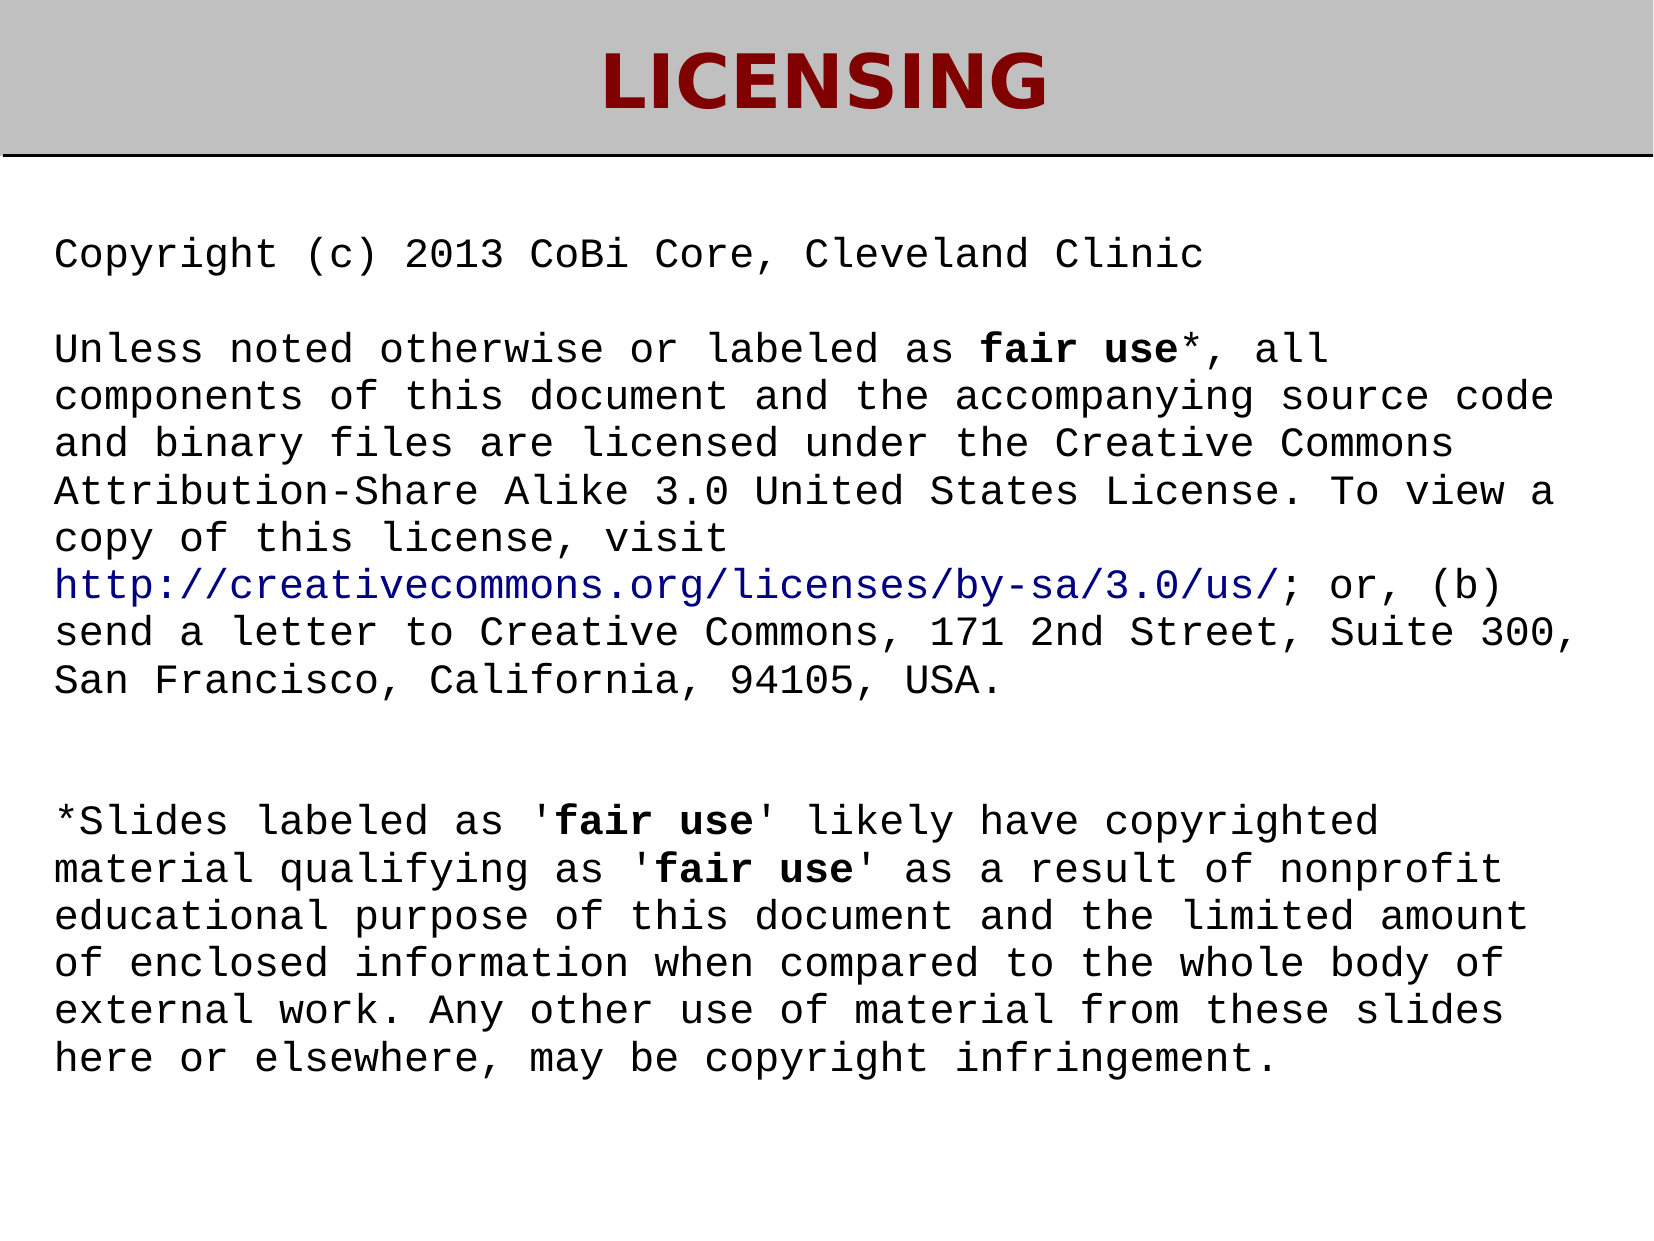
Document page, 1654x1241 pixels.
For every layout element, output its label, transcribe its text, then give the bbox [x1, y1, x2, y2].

text_box LICENSING [0, 31, 1651, 134]
text_box [0, 0, 1654, 156]
text_box Copyright (c) 2013 CoBi Core, Cleveland Clinic Unless noted otherwise or labeled as fair use*, all components of this document and the accompanying source code and binary files are licensed under the Creative Commons Attribution-Share Alike 3.0 United States License. To view a copy of this license, visit http://creativecommons.org/licenses/by-sa/3.0/us/; or, (b) send a letter to Creative Commons, 171 2nd Street, Suite 300, San Francisco, California, 94105, USA. *Slides labeled as 'fair use' likely have copyrighted material qualifying as 'fair use' as a result of nonprofit educational purpose of this document and the limited amount of enclosed information when compared to the whole body of external work. Any other use of material from these slides here or elsewhere, may be copyright infringement. [39, 225, 1615, 1139]
